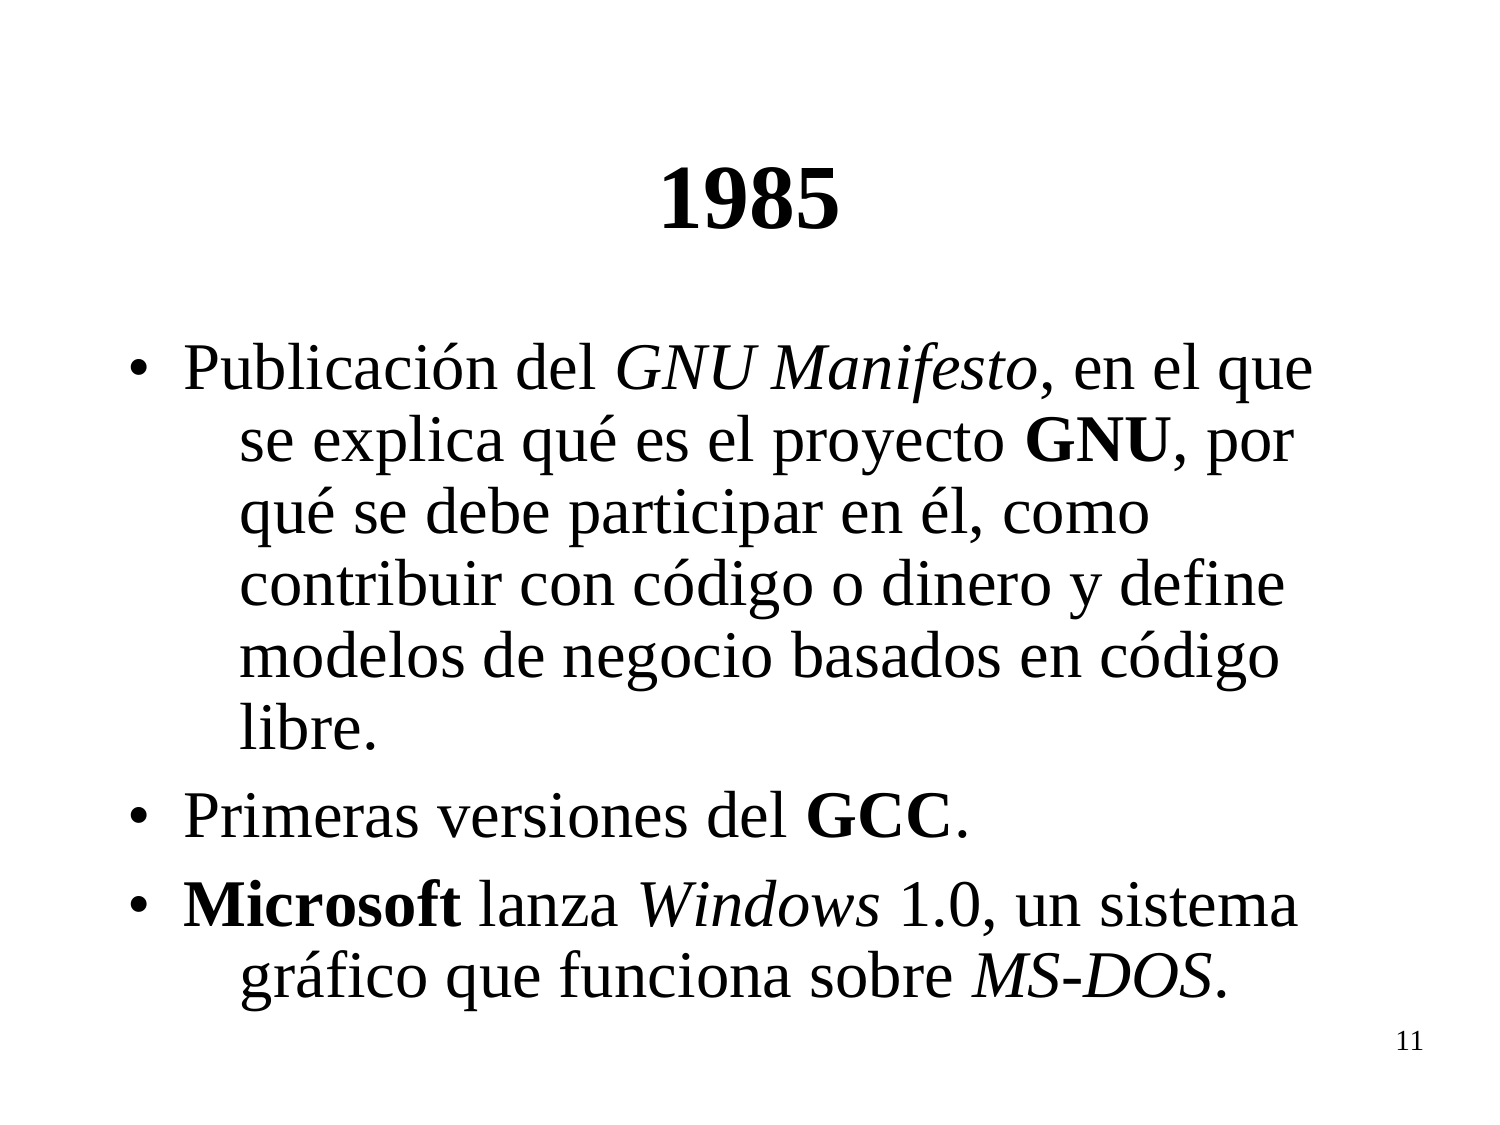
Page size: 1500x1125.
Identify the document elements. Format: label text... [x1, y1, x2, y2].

title 1985 [112, 99, 1388, 288]
list Publicación del GNU Manifesto, en el que se explica qué es el proyecto GNU, por qué se debe participar en él, como contribuir con código o dinero y define modelos de negocio basados en código libre. Primeras versiones del GCC. Microsoft lanza Windows 1.0, un sistema gráfico que funciona sobre MS-DOS. [112, 324, 1388, 1000]
